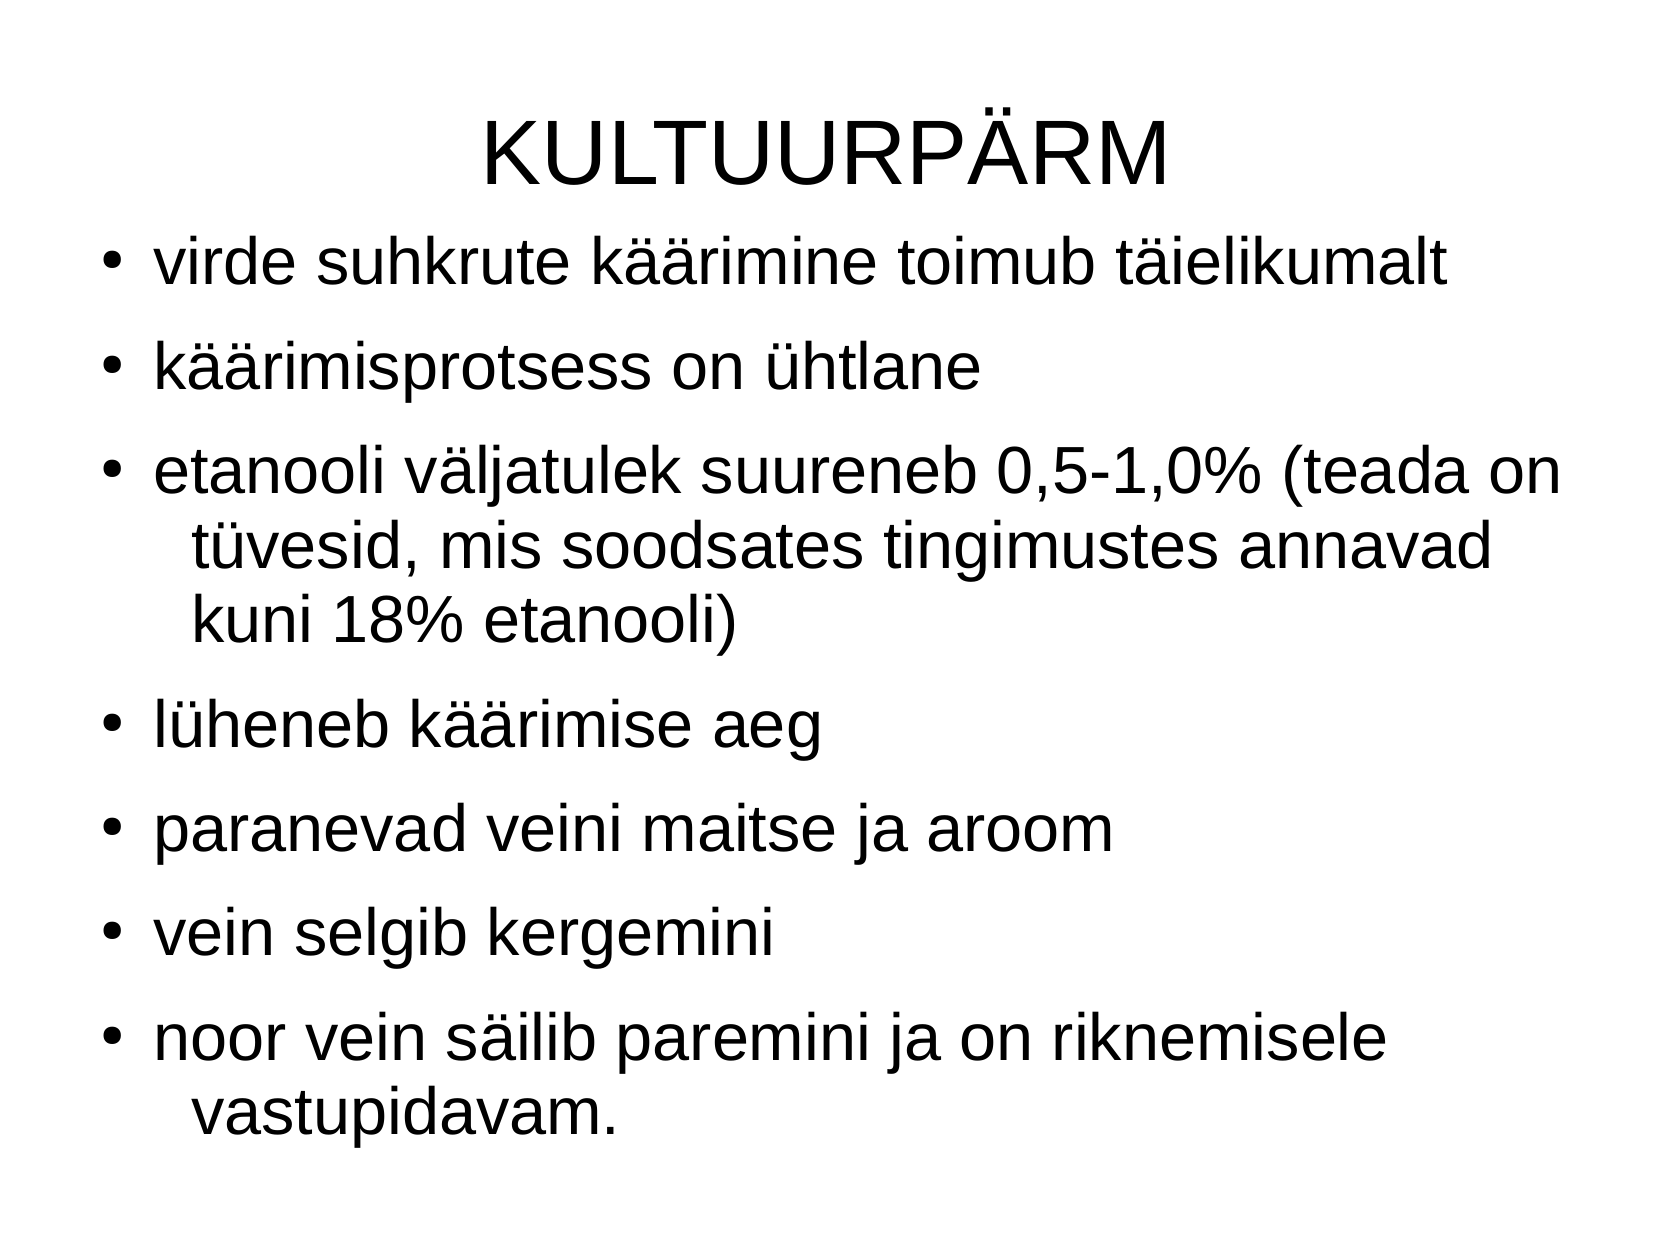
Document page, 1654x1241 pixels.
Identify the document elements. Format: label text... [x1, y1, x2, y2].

list virde suhkrute käärimine toimub täielikumalt käärimisprotsess on ühtlane etanooli väljatulek suureneb 0,5-1,0% (teada on tüvesid, mis soodsates tingimustes annavad kuni 18% etanooli) lüheneb käärimise aeg paranevad veini maitse ja aroom vein selgib kergemini noor vein säilib paremini ja on riknemisele vastupidavam. [82, 224, 1571, 1210]
title KULTUURPÄRM [82, 49, 1571, 224]
